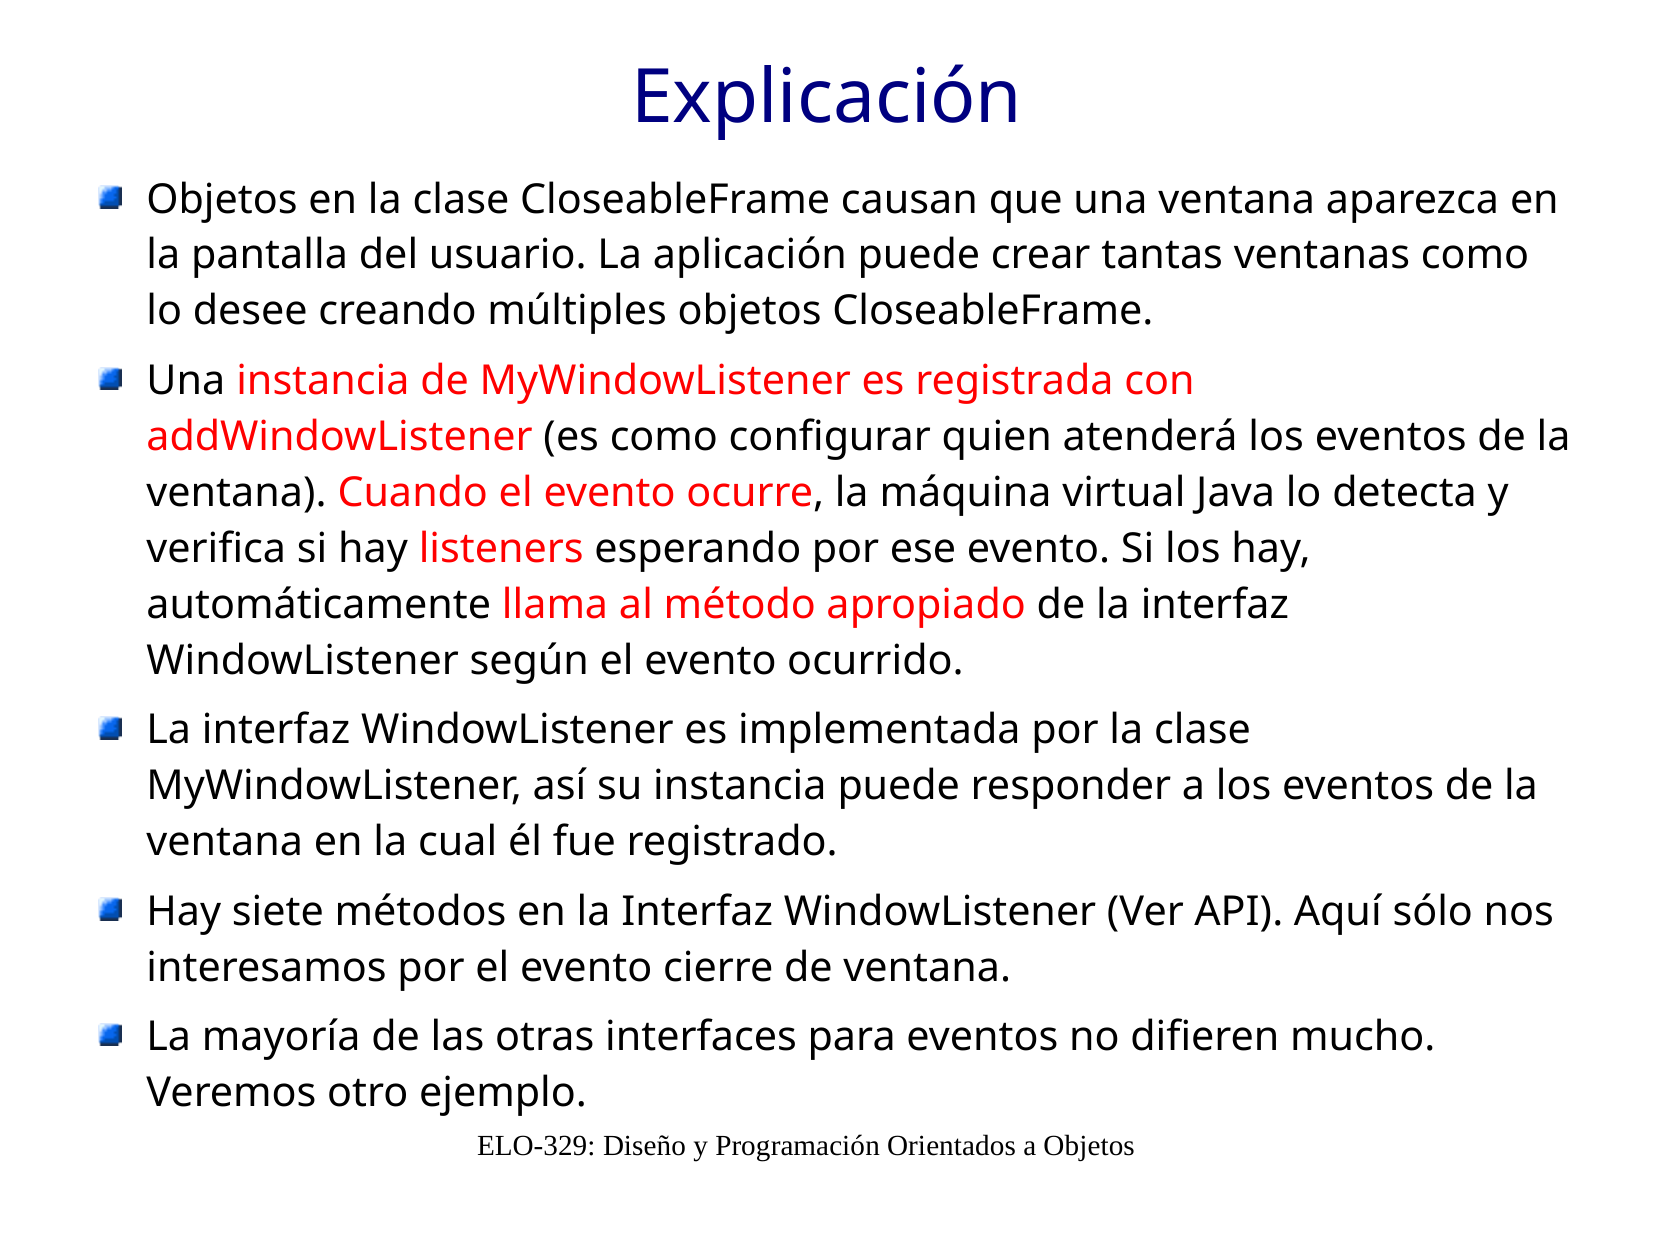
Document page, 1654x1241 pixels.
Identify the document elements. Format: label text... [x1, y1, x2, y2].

list Objetos en la clase CloseableFrame causan que una ventana aparezca en la pantalla del usuario. La aplicación puede crear tantas ventanas como lo desee creando múltiples objetos CloseableFrame. Una instancia de MyWindowListener es registrada con addWindowListener (es como configurar quien atenderá los eventos de la ventana). Cuando el evento ocurre, la máquina virtual Java lo detecta y verifica si hay listeners esperando por ese evento. Si los hay, automáticamente llama al método apropiado de la interfaz WindowListener según el evento ocurrido. La interfaz WindowListener es implementada por la clase MyWindowListener, así su instancia puede responder a los eventos de la ventana en la cual él fue registrado. Hay siete métodos en la Interfaz WindowListener (Ver API). Aquí sólo nos interesamos por el evento cierre de ventana. La mayoría de las otras interfaces para eventos no difieren mucho. Veremos otro ejemplo. [82, 169, 1571, 1120]
title Explicación [82, 43, 1571, 145]
